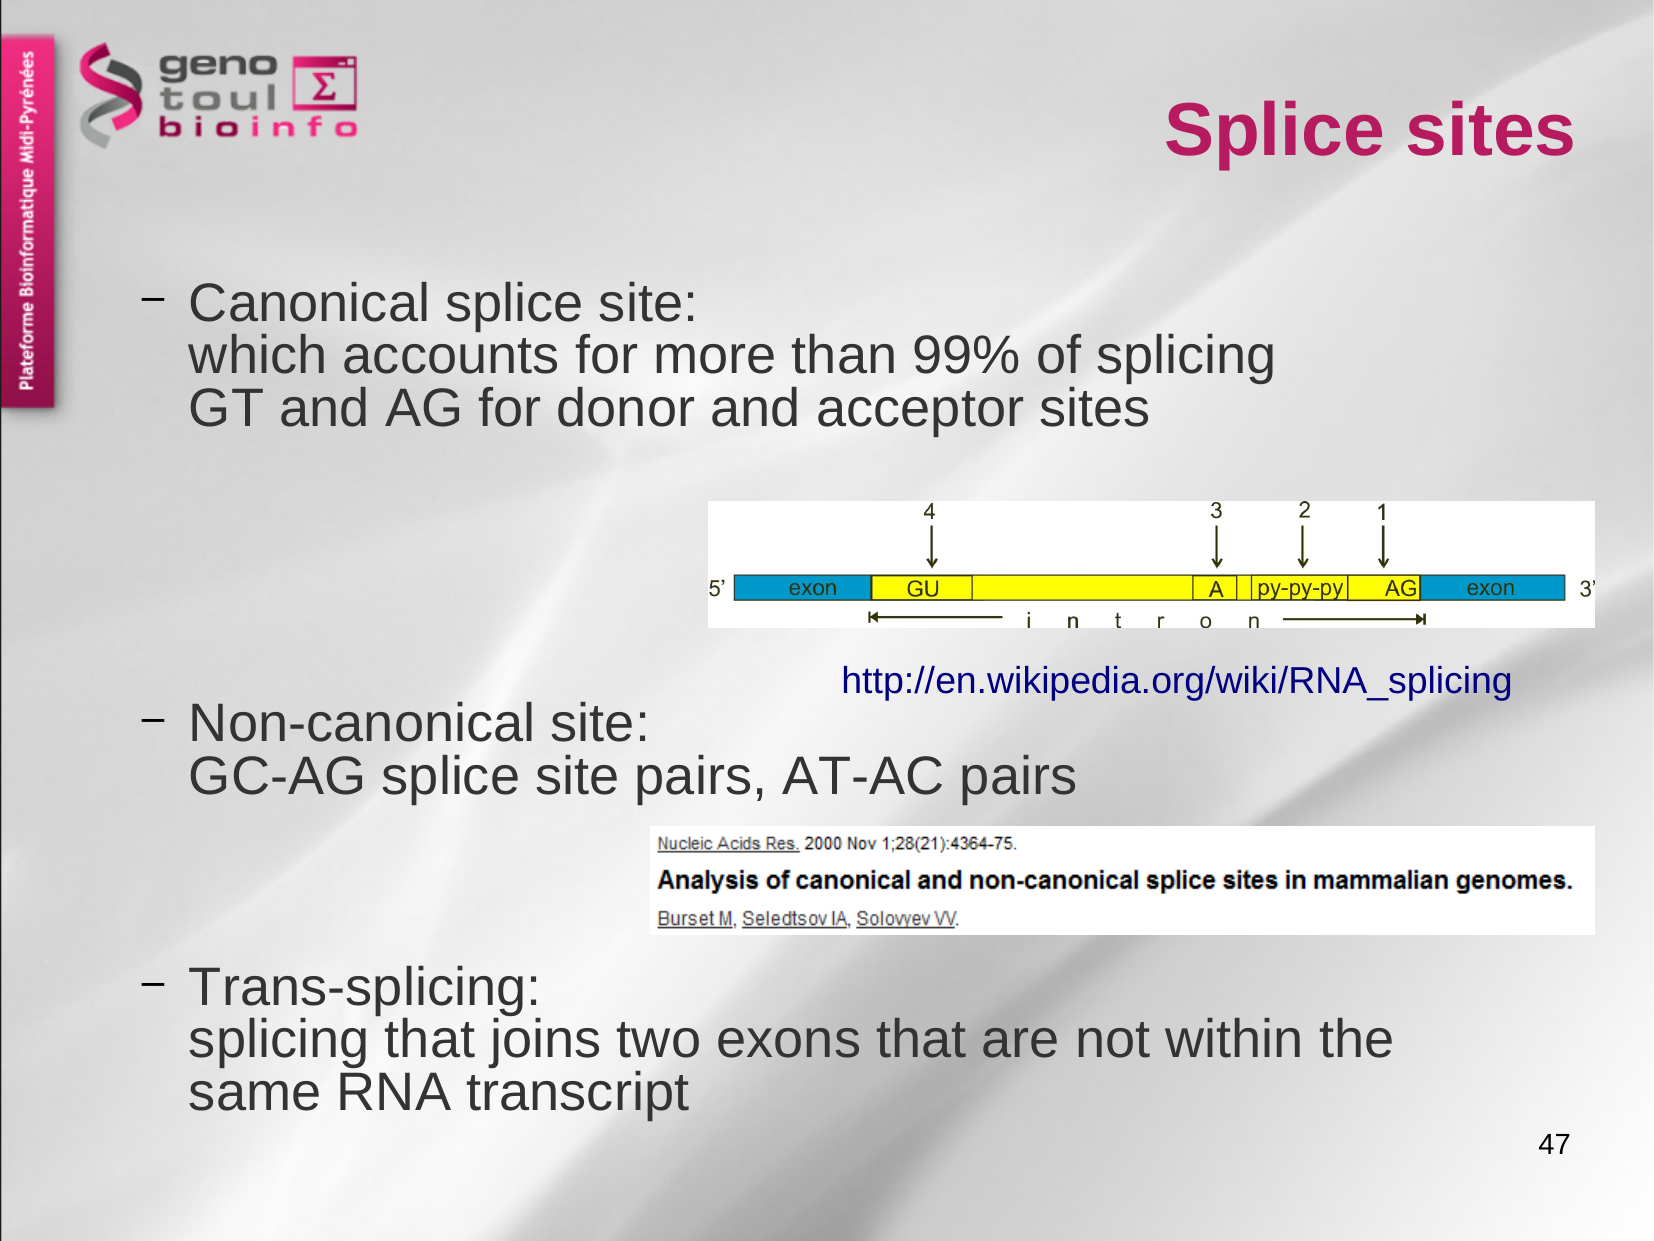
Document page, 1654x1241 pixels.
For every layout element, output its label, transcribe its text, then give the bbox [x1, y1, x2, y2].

title Splice sites [88, 59, 1577, 208]
list Canonical splice site: which accounts for more than 99% of splicing GT and AG for donor and acceptor sites Non-canonical site: GC-AG splice site pairs, AT-AC pairs Trans-splicing: splicing that joins two exons that are not within the same RNA transcript [47, 265, 1536, 1211]
picture [0, 0, 1654, 1241]
text_box http://en.wikipedia.org/wiki/RNA_splicing [826, 651, 1595, 709]
